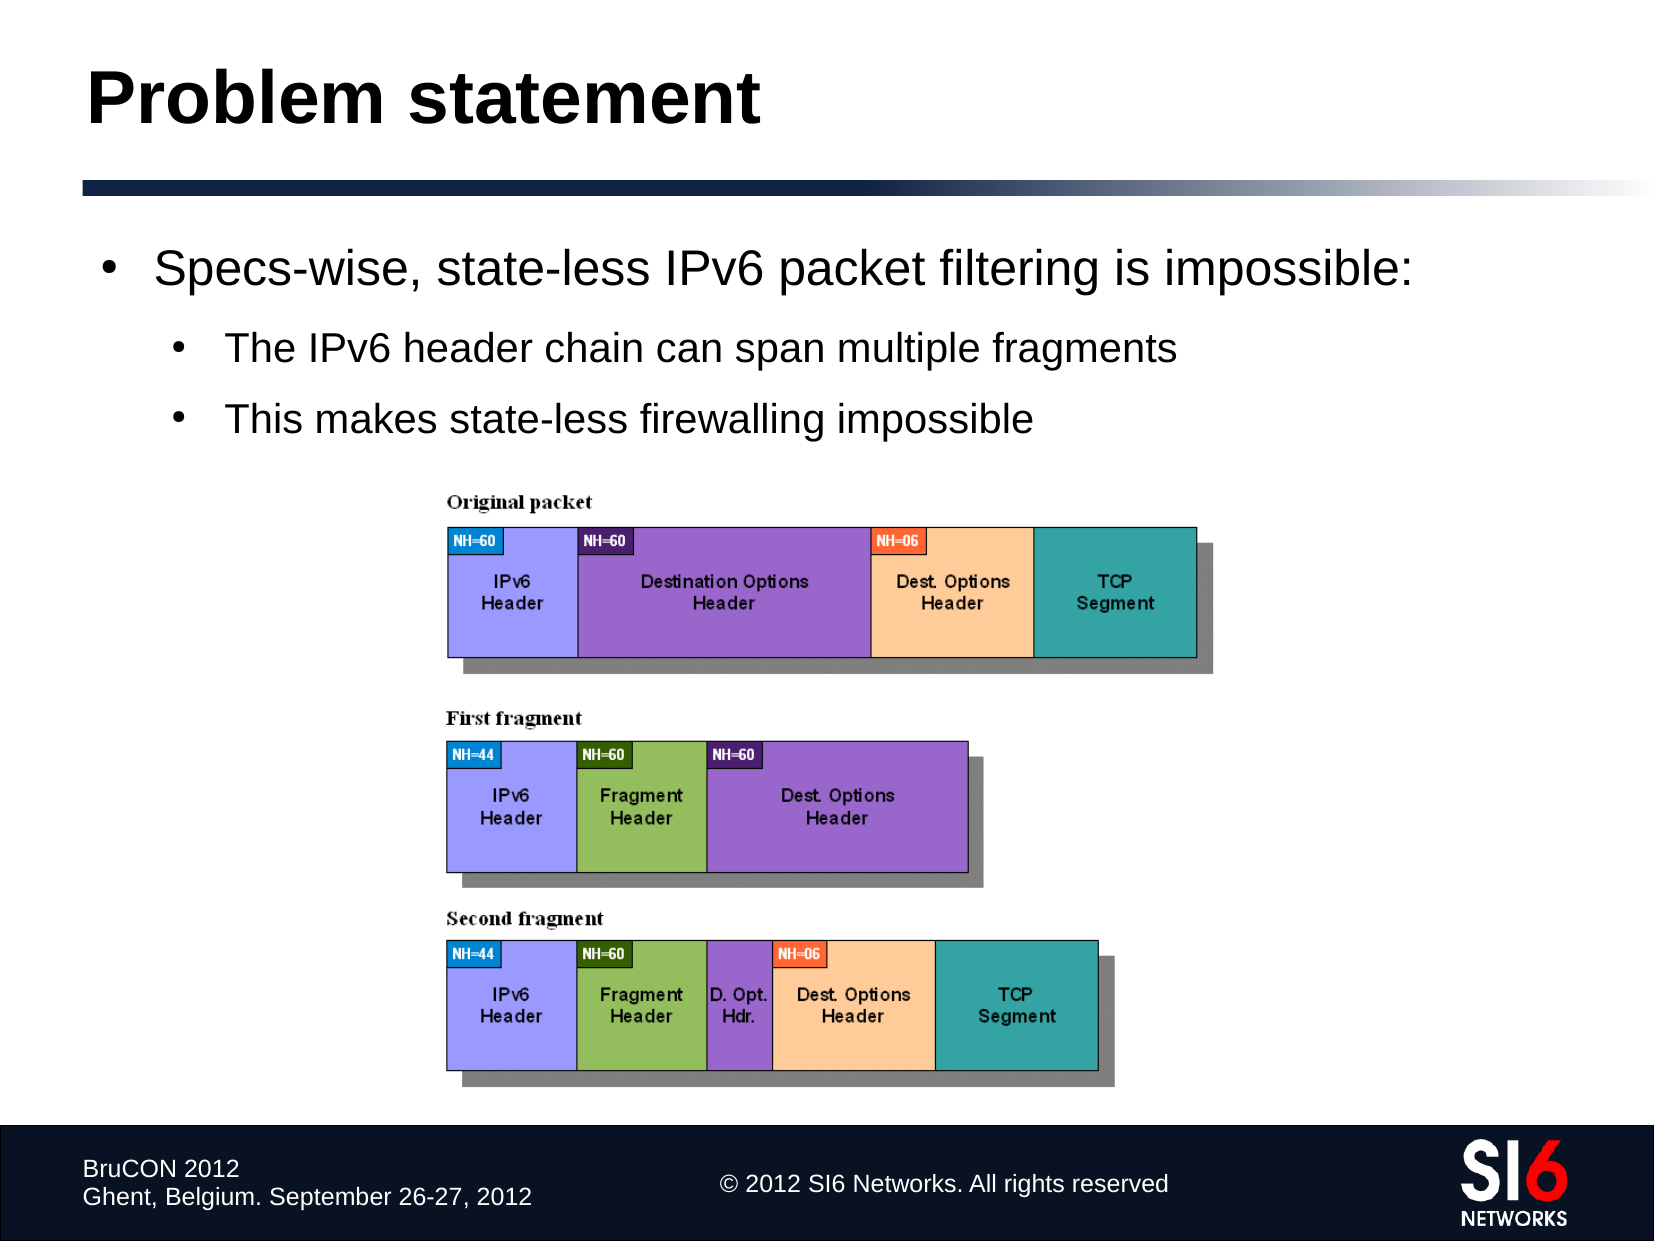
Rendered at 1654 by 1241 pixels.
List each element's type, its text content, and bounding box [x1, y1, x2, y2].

picture [435, 493, 1220, 1096]
title Problem statement [86, 30, 1576, 166]
list Specs-wise, state-less IPv6 packet filtering is impossible: The IPv6 header chain can span multiple fragments This makes state-less firewalling impossible [82, 240, 1571, 1059]
picture [1461, 1139, 1567, 1226]
